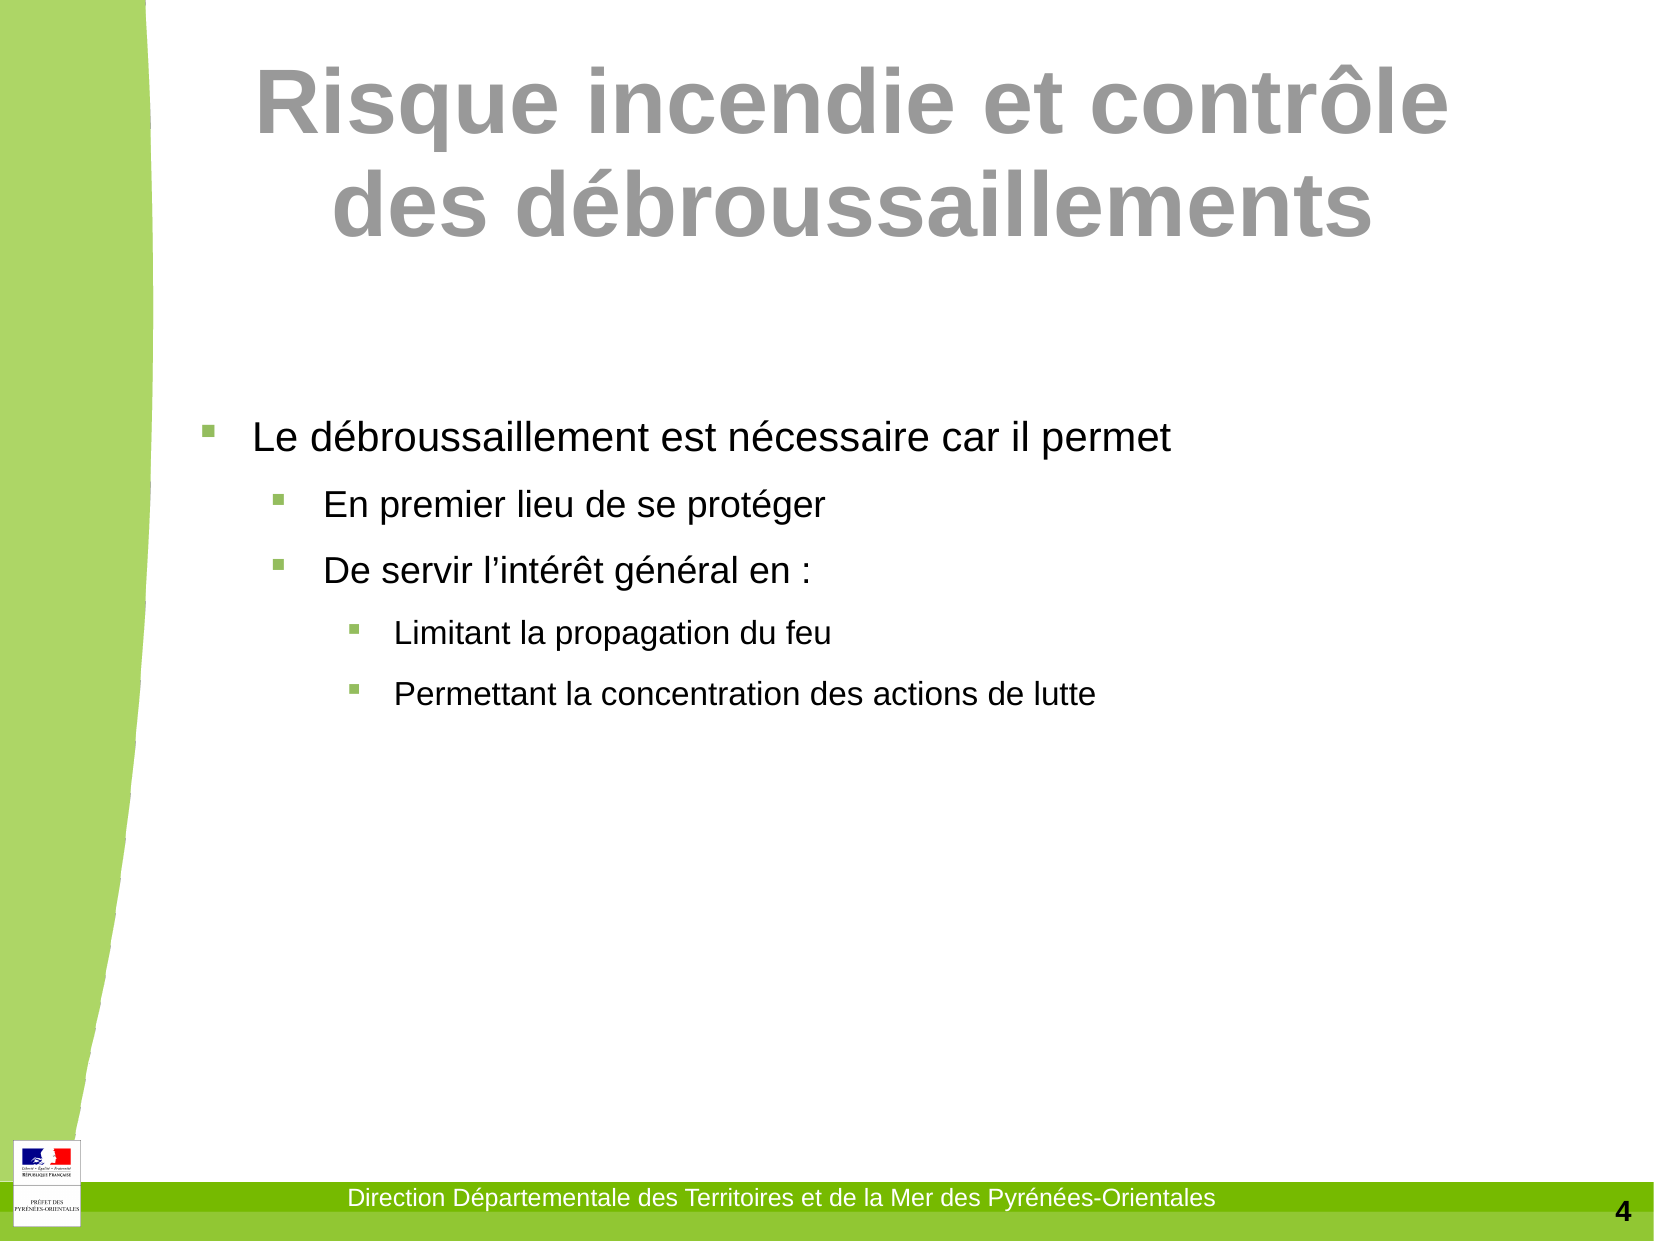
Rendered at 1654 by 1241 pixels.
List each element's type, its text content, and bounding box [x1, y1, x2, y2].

title Risque incendie et contrôle des débroussaillements [136, 50, 1571, 256]
picture [0, 0, 1654, 1241]
list Le débroussaillement est nécessaire car il permet En premier lieu de se protéger De servir l’intérêt général en : Limitant la propagation du feu Permettant la concentration des actions de lutte [181, 413, 1511, 1107]
